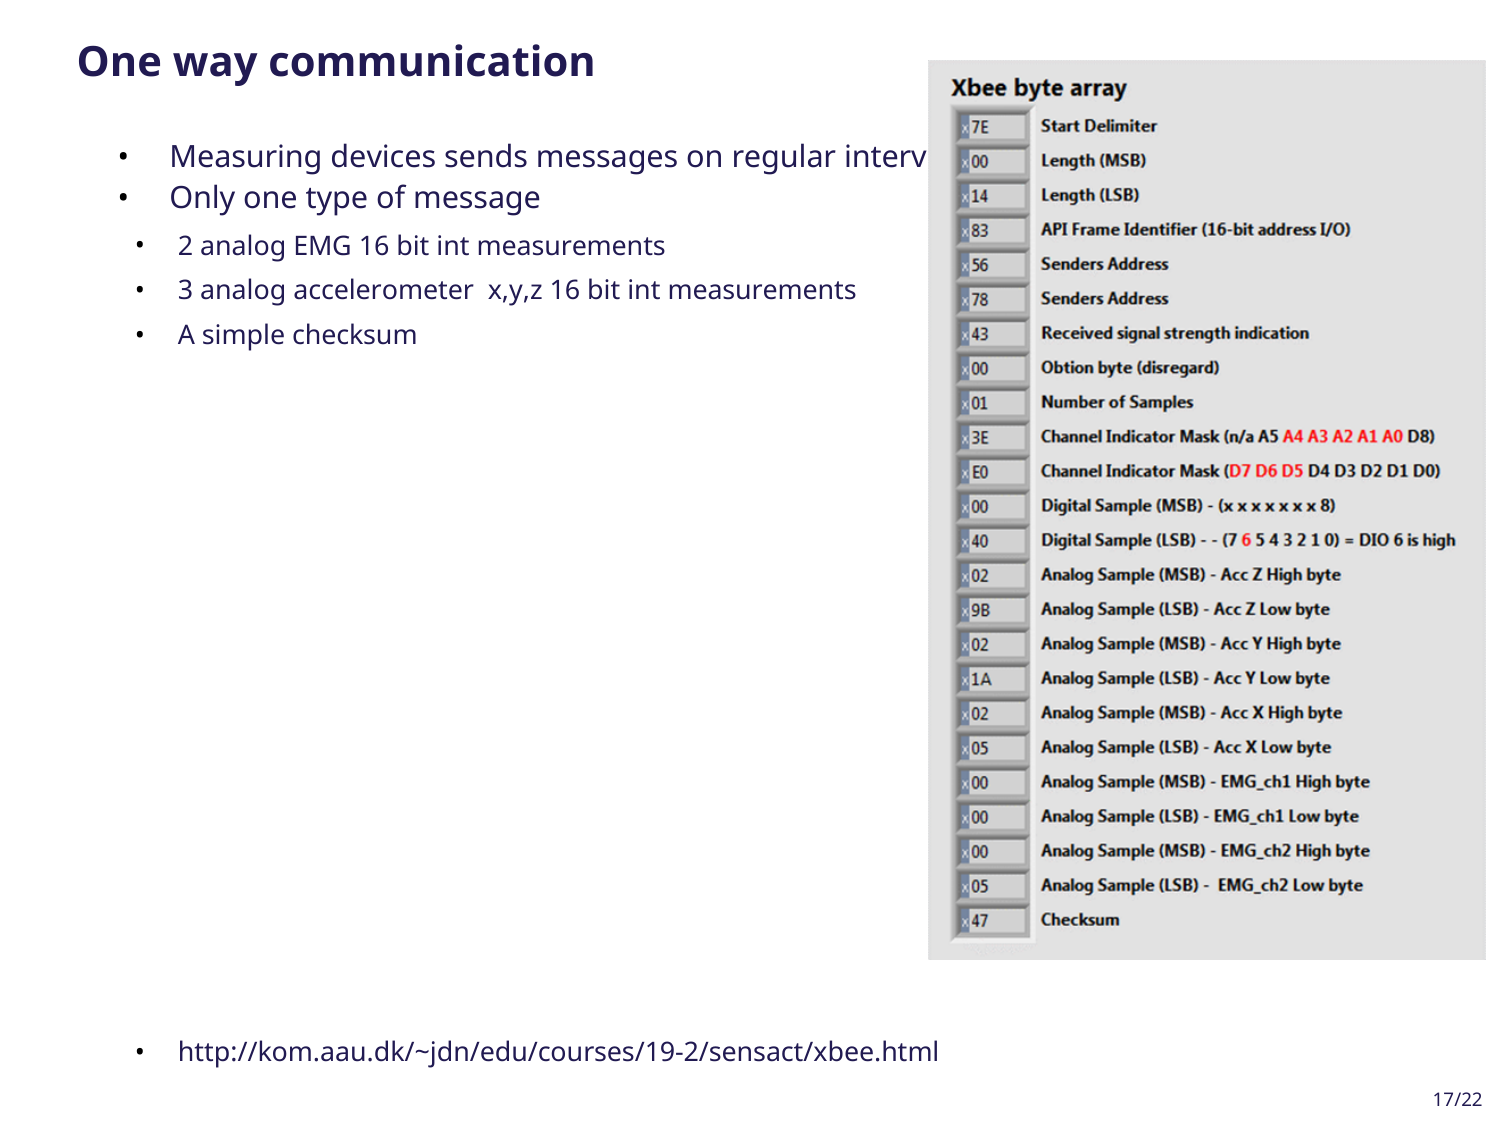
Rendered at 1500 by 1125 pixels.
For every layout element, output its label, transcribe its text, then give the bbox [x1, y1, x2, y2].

list Measuring devices sends messages on regular intervals Only one type of message 2 analog EMG 16 bit int measurements 3 analog accelerometer x,y,z 16 bit int measurements A simple checksum http://kom.aau.dk/~jdn/edu/courses/19-2/sensact/xbee.html [60, 135, 1482, 1081]
title One way communication [61, 28, 1441, 92]
picture [928, 60, 1486, 961]
